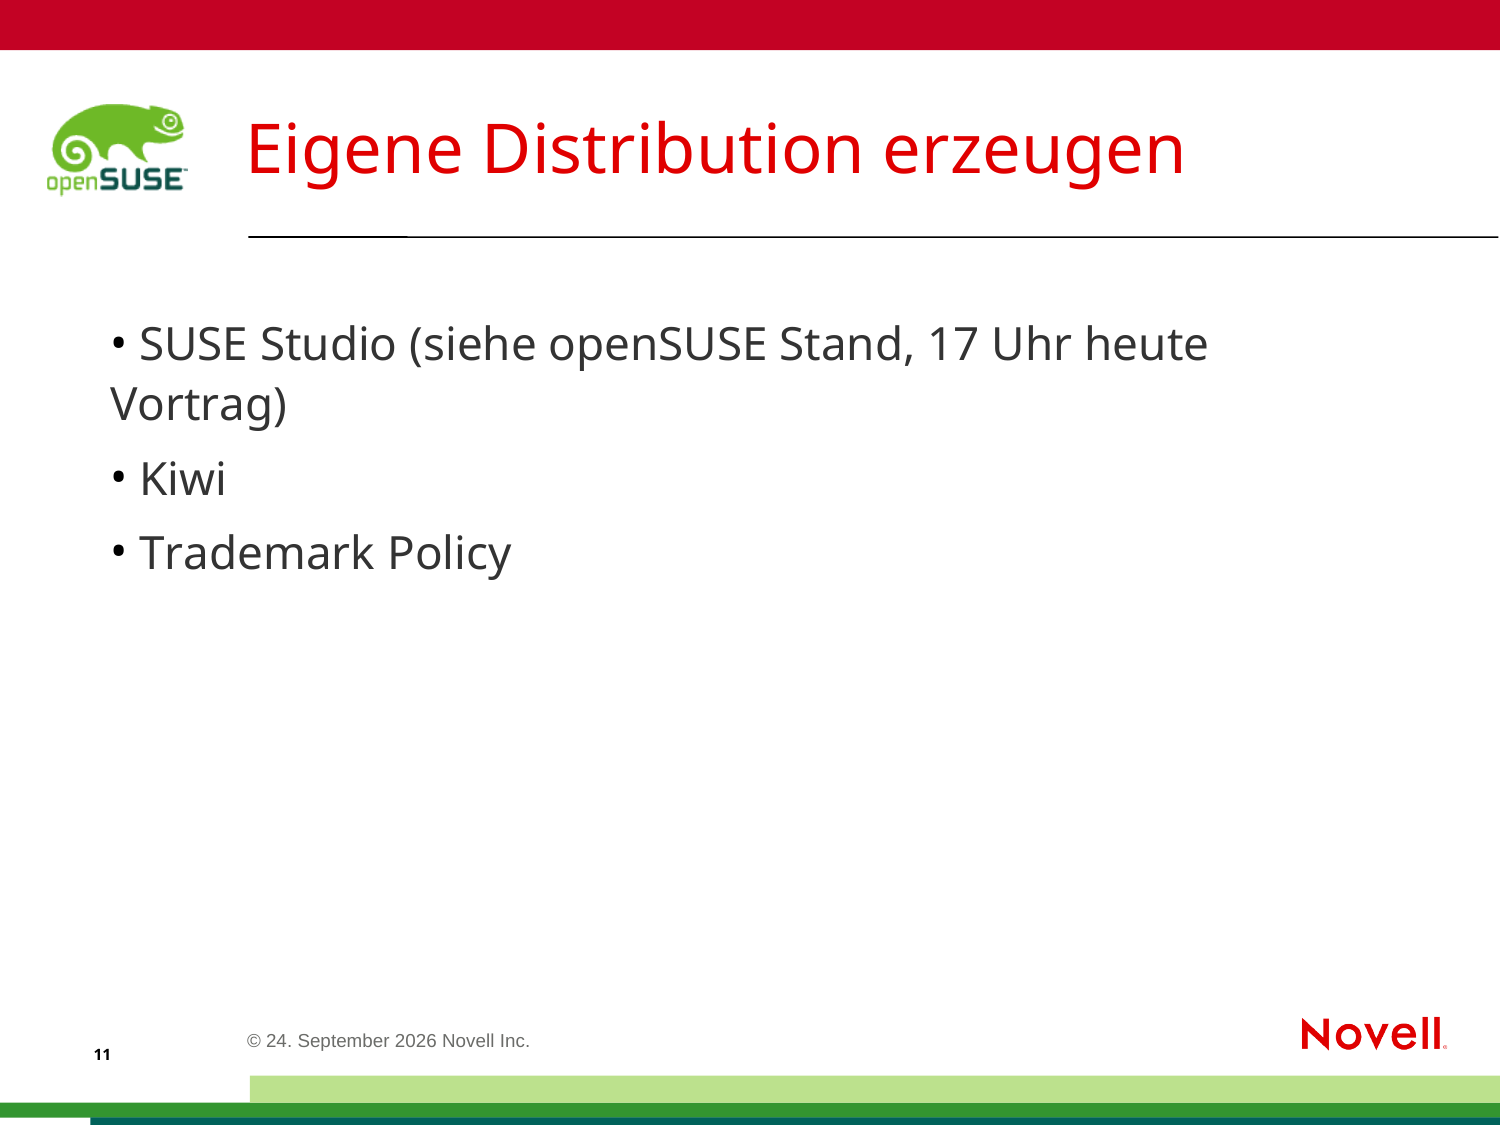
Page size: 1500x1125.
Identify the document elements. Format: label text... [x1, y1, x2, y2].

list SUSE Studio (siehe openSUSE Stand, 17 Uhr heute Vortrag) Kiwi Trademark Policy [110, 312, 1391, 1022]
picture [1295, 1011, 1453, 1056]
title Eigene Distribution erzeugen [245, 68, 1408, 231]
picture [47, 104, 188, 197]
